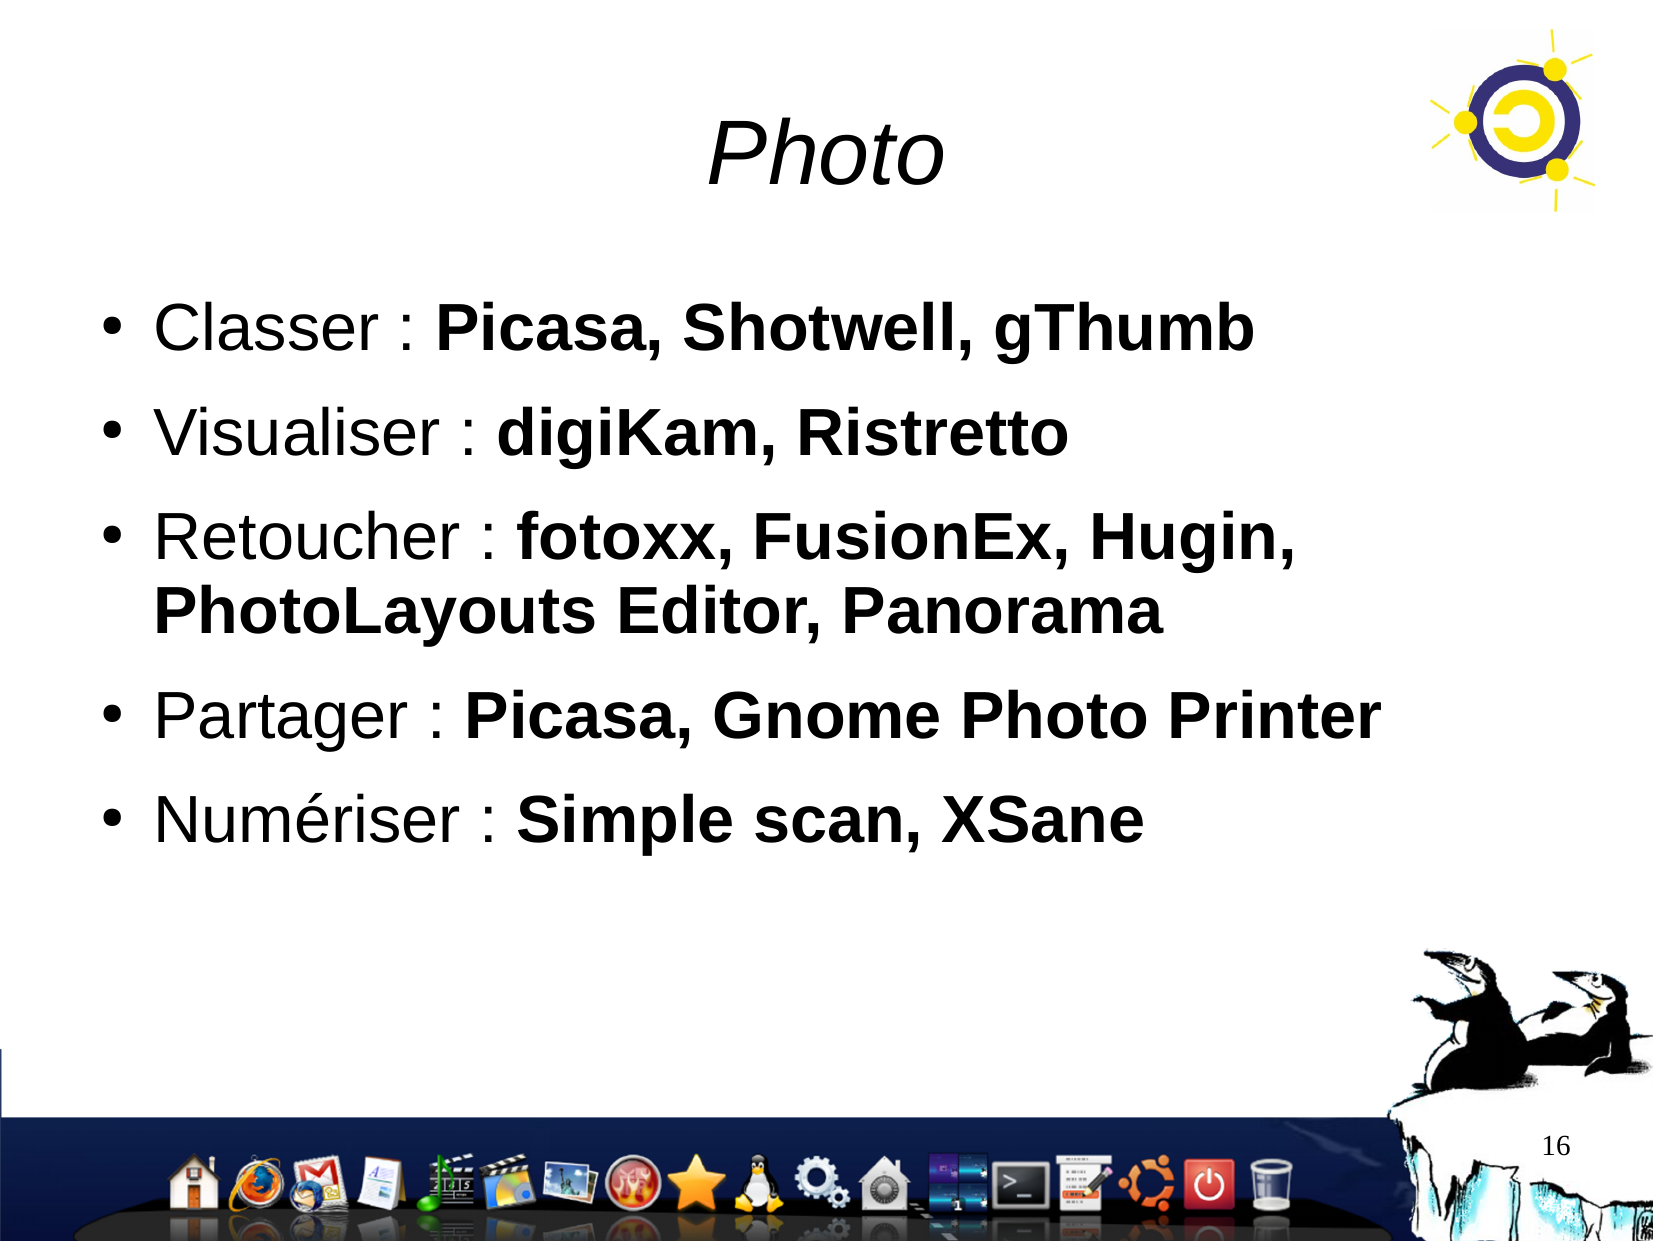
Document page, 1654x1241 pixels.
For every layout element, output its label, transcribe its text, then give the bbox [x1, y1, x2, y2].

picture [0, 29, 1653, 1241]
list Classer : Picasa, Shotwell, gThumb Visualiser : digiKam, Ristretto Retoucher : fotoxx, FusionEx, Hugin, PhotoLayouts Editor, Panorama Partager : Picasa, Gnome Photo Printer Numériser : Simple scan, XSane [82, 290, 1571, 1109]
title Photo [82, 49, 1571, 257]
